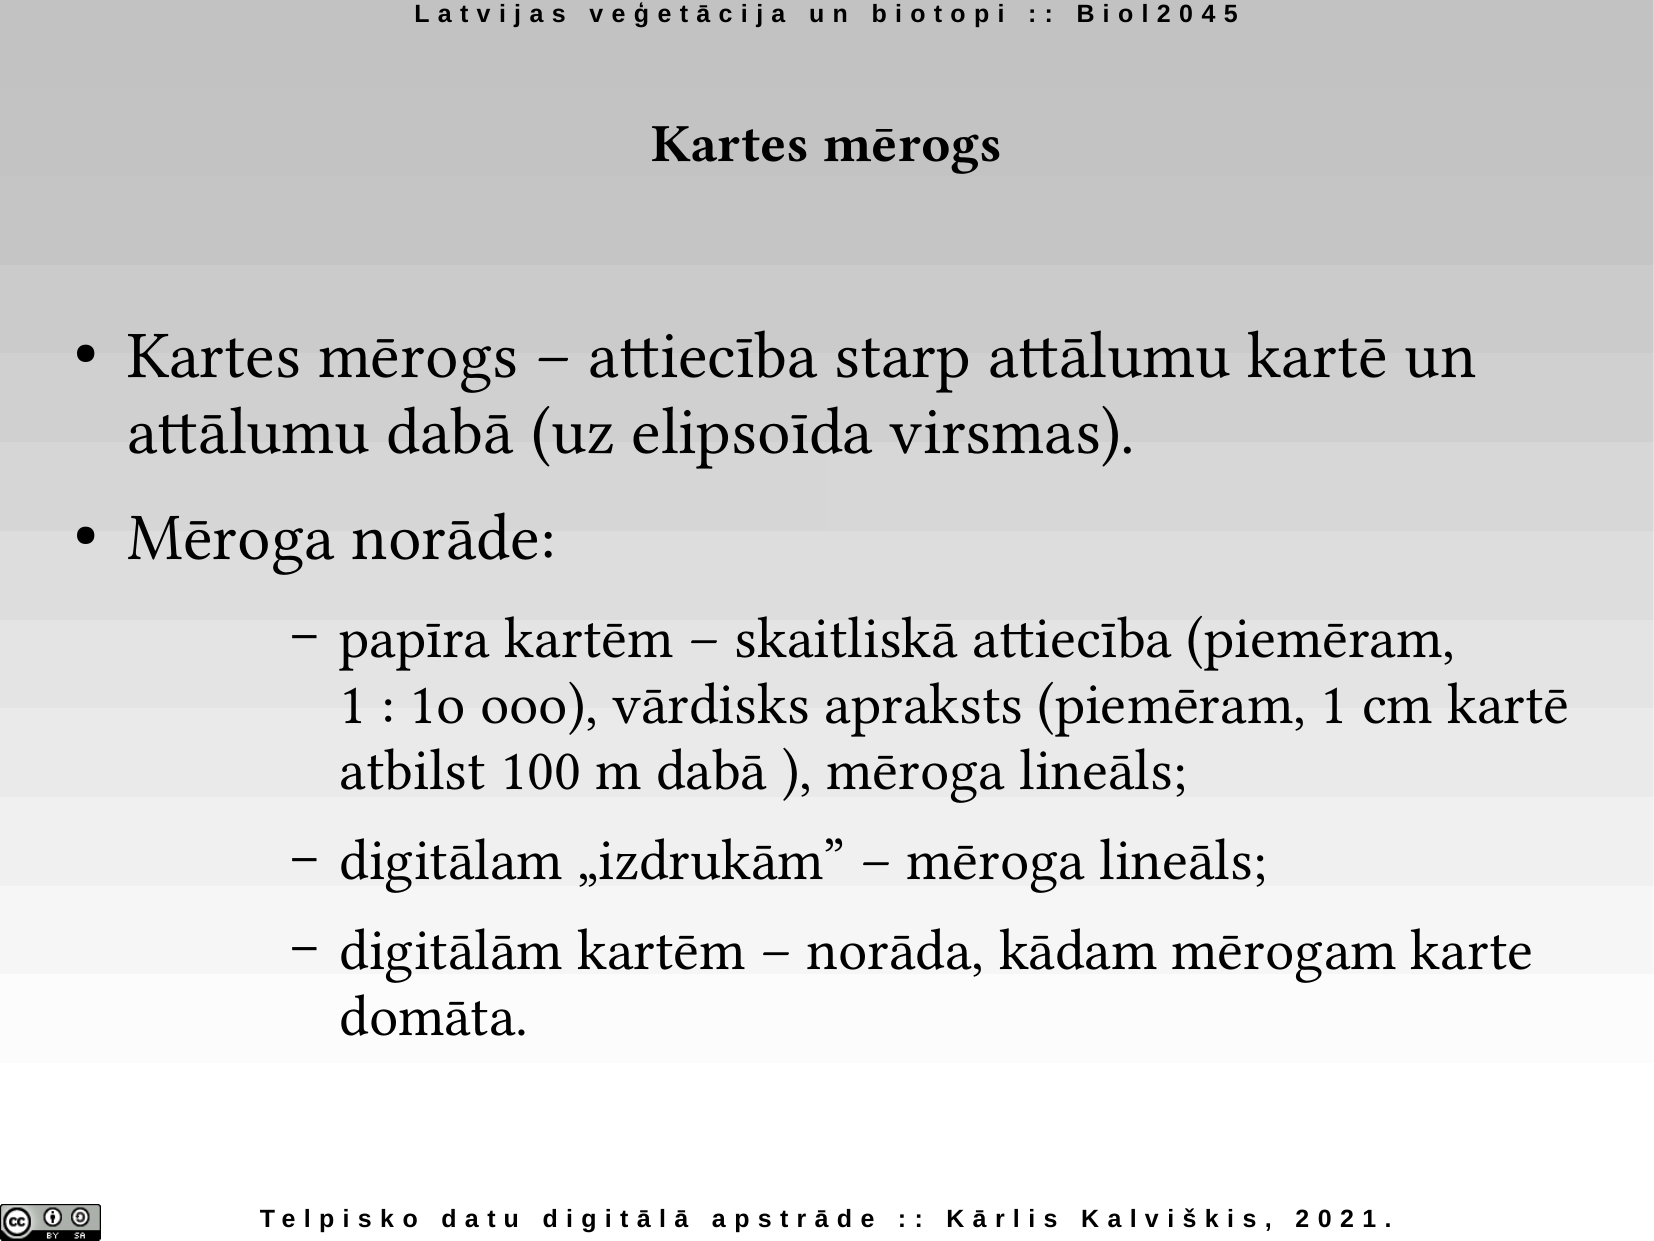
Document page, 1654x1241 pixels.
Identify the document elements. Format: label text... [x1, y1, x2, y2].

picture [0, 287, 1654, 1241]
list Kartes mērogs – attiecība starp attālumu kartē un attālumu dabā (uz elipsoīda virsmas). Mēroga norāde: papīra kartēm – skaitliskā attiecība (piemēram, 1 : 1o ooo), vārdisks apraksts (piemēram, 1 cm kartē atbilst 100 m dabā ), mēroga lineāls; digitālam „izdrukām” – mēroga lineāls; digitālām kartēm – norāda, kādam mērogam karte domāta. [56, 317, 1600, 1175]
title Kartes mērogs [0, 1, 1654, 287]
